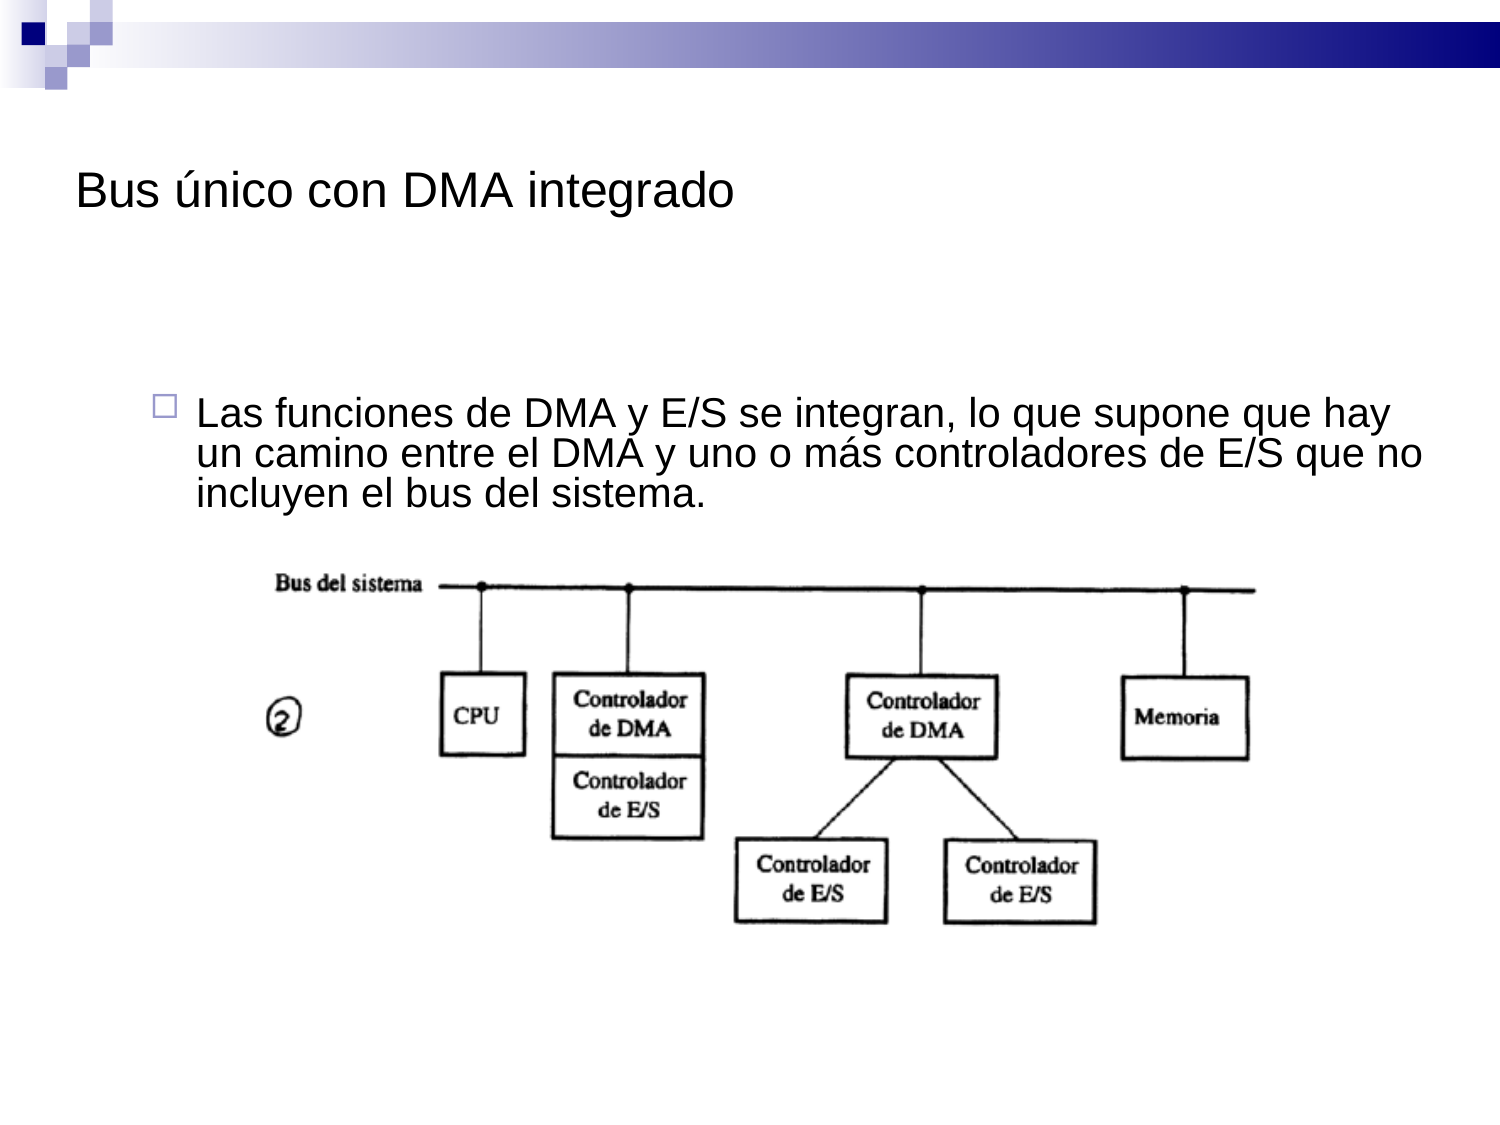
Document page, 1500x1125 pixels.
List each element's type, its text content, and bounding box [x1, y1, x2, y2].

picture [265, 560, 1279, 989]
title Bus único con DMA integrado [75, 77, 1425, 298]
list Las funciones de DMA y E/S se integran, lo que supone que hay un camino entre el DMA y uno o más controladores de E/S que no incluyen el bus del sistema. [75, 324, 1425, 532]
